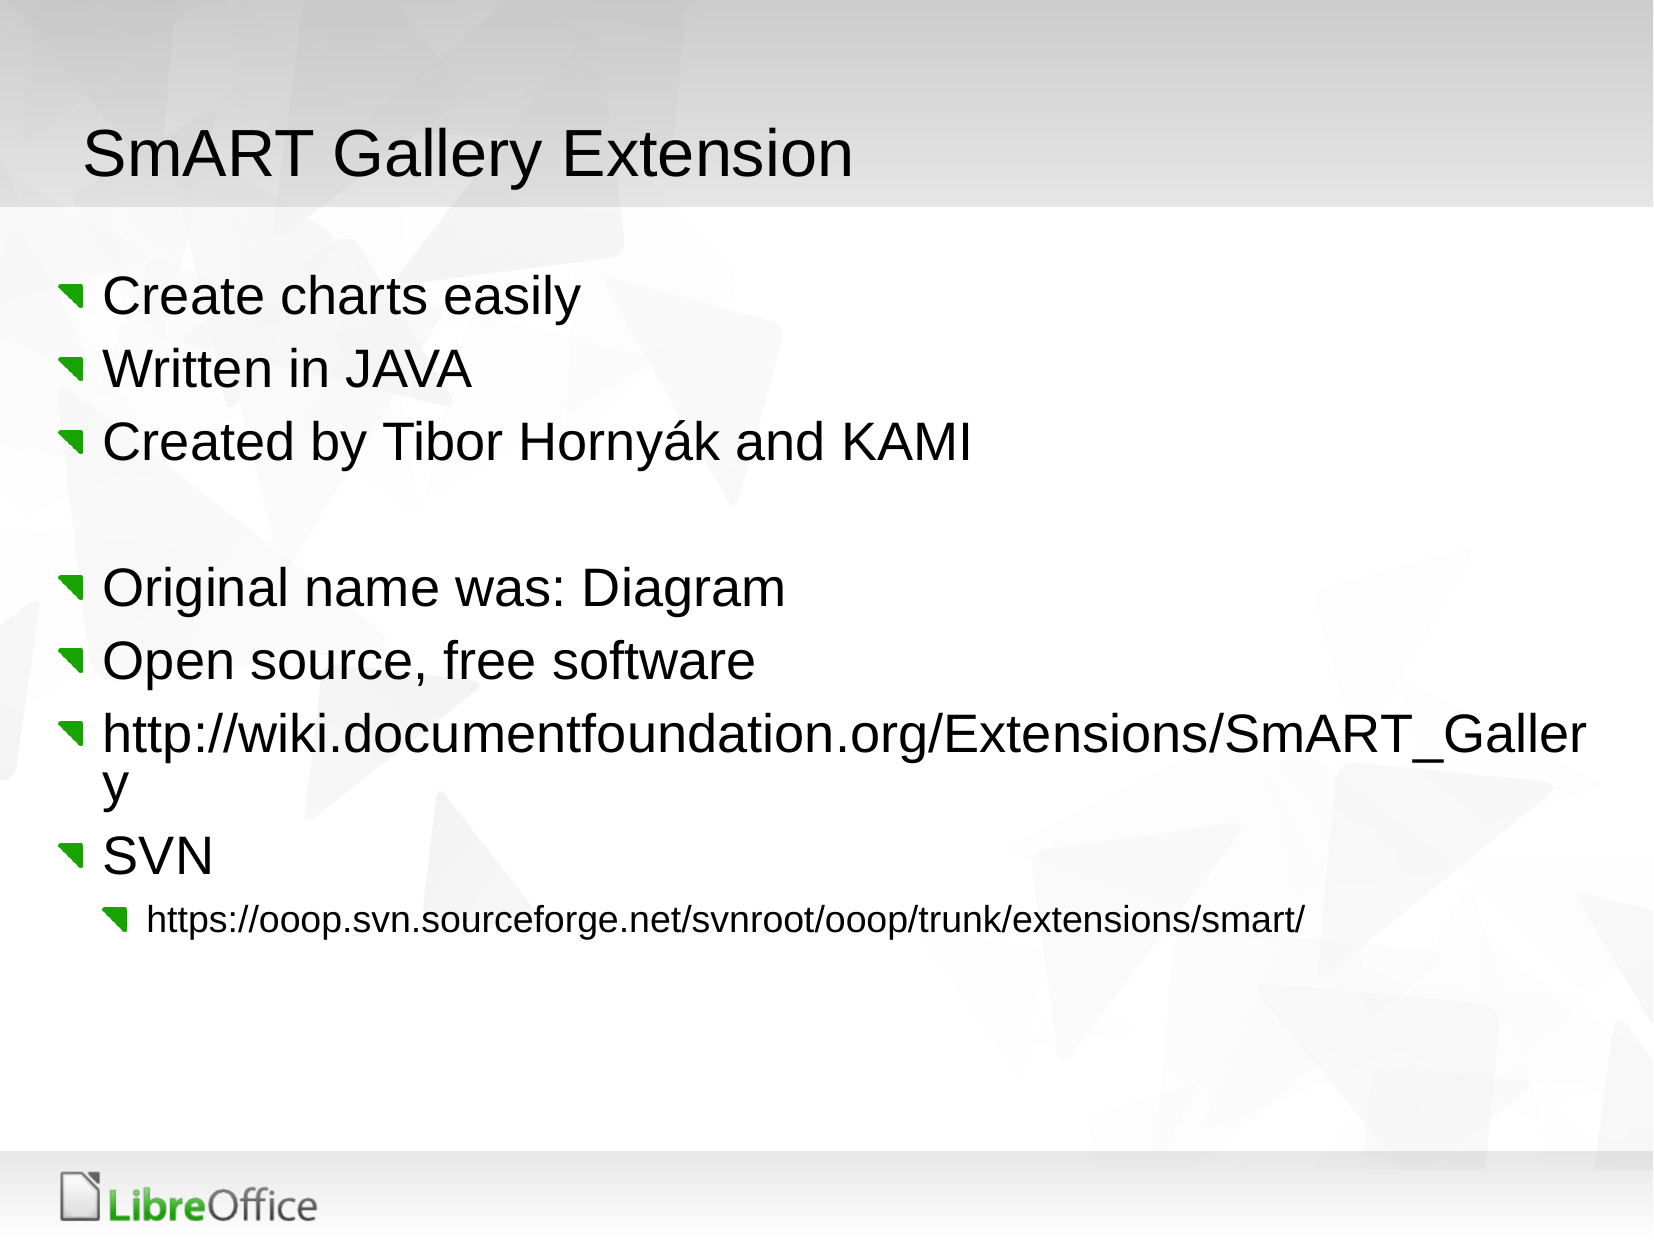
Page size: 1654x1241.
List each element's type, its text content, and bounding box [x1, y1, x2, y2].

picture [0, 0, 783, 931]
list Create charts easily Written in JAVA Created by Tibor Hornyák and KAMI Original name was: Diagram Open source, free software http://wiki.documentfoundation.org/Extensions/SmART_Gallery SVN https://ooop.svn.sourceforge.net/svnroot/ooop/trunk/extensions/smart/ [58, 265, 1594, 1085]
title SmART Gallery Extension [82, 49, 1571, 257]
picture [915, 548, 1653, 1170]
picture [41, 1152, 337, 1241]
